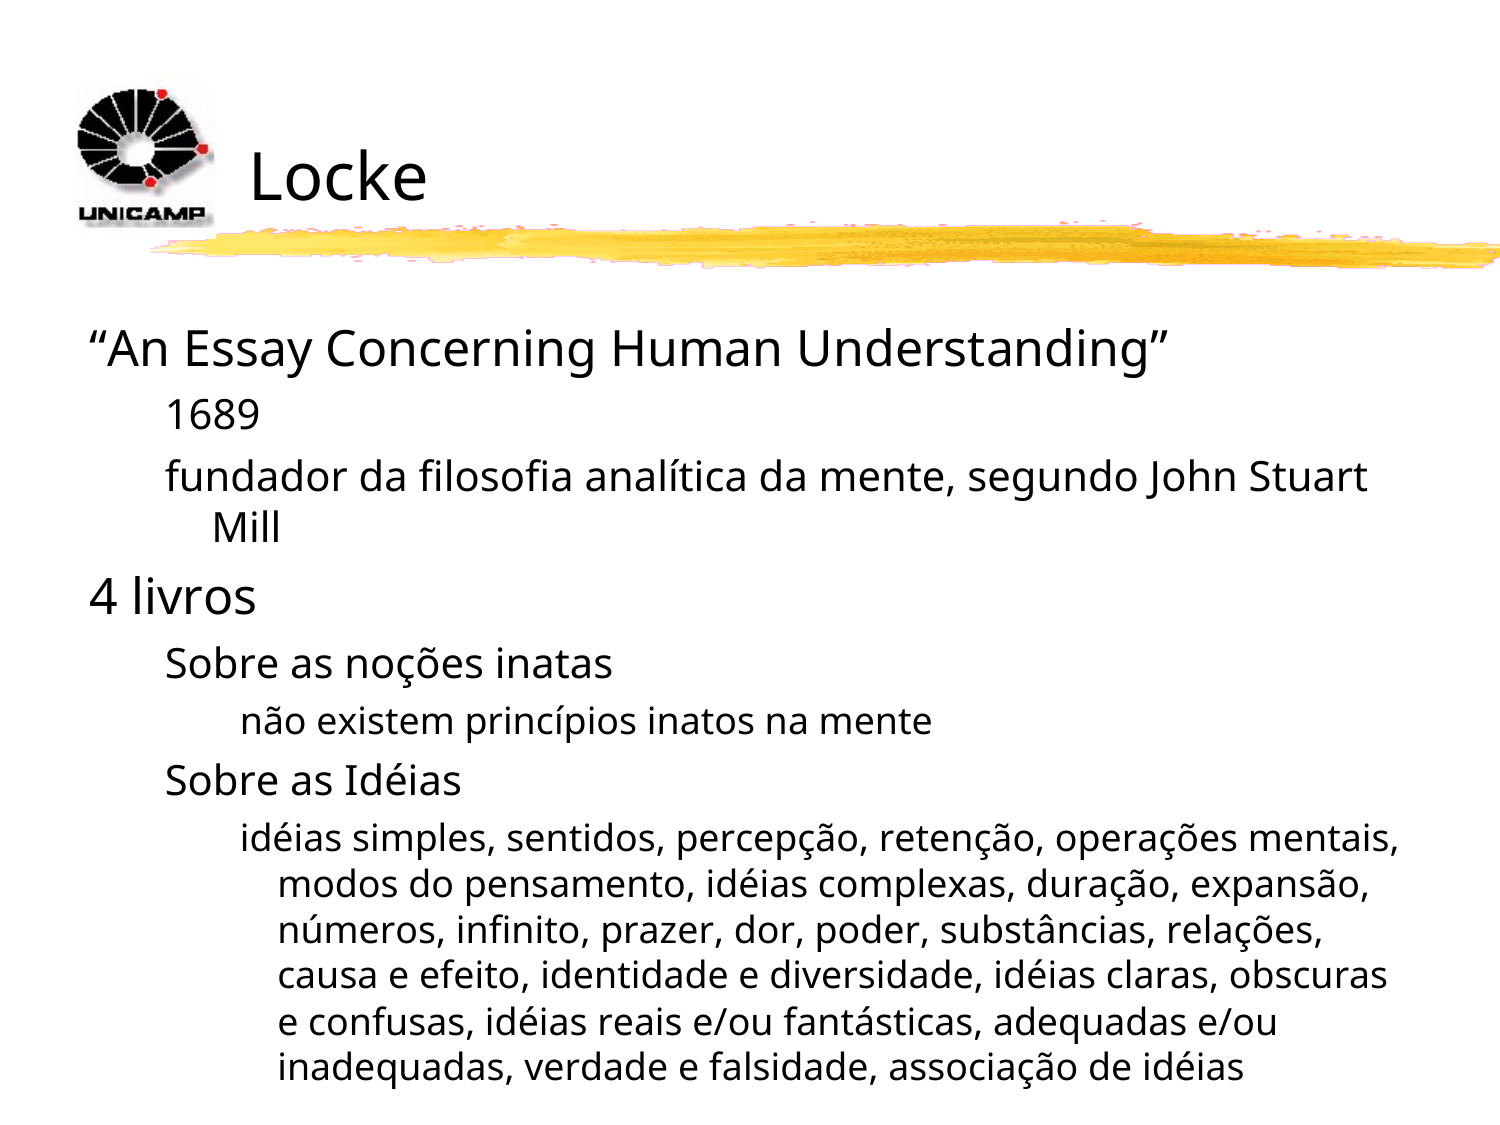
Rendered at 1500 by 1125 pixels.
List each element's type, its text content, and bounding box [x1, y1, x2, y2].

picture [75, 74, 1500, 279]
list “An Essay Concerning Human Understanding” 1689 fundador da filosofia analítica da mente, segundo John Stuart Mill 4 livros Sobre as noções inatas não existem princípios inatos na mente Sobre as Idéias idéias simples, sentidos, percepção, retenção, operações mentais, modos do pensamento, idéias complexas, duração, expansão, números, infinito, prazer, dor, poder, substâncias, relações, causa e efeito, identidade e diversidade, idéias claras, obscuras e confusas, idéias reais e/ou fantásticas, adequadas e/ou inadequadas, verdade e falsidade, associação de idéias [74, 309, 1417, 994]
title Locke [233, 37, 1434, 225]
